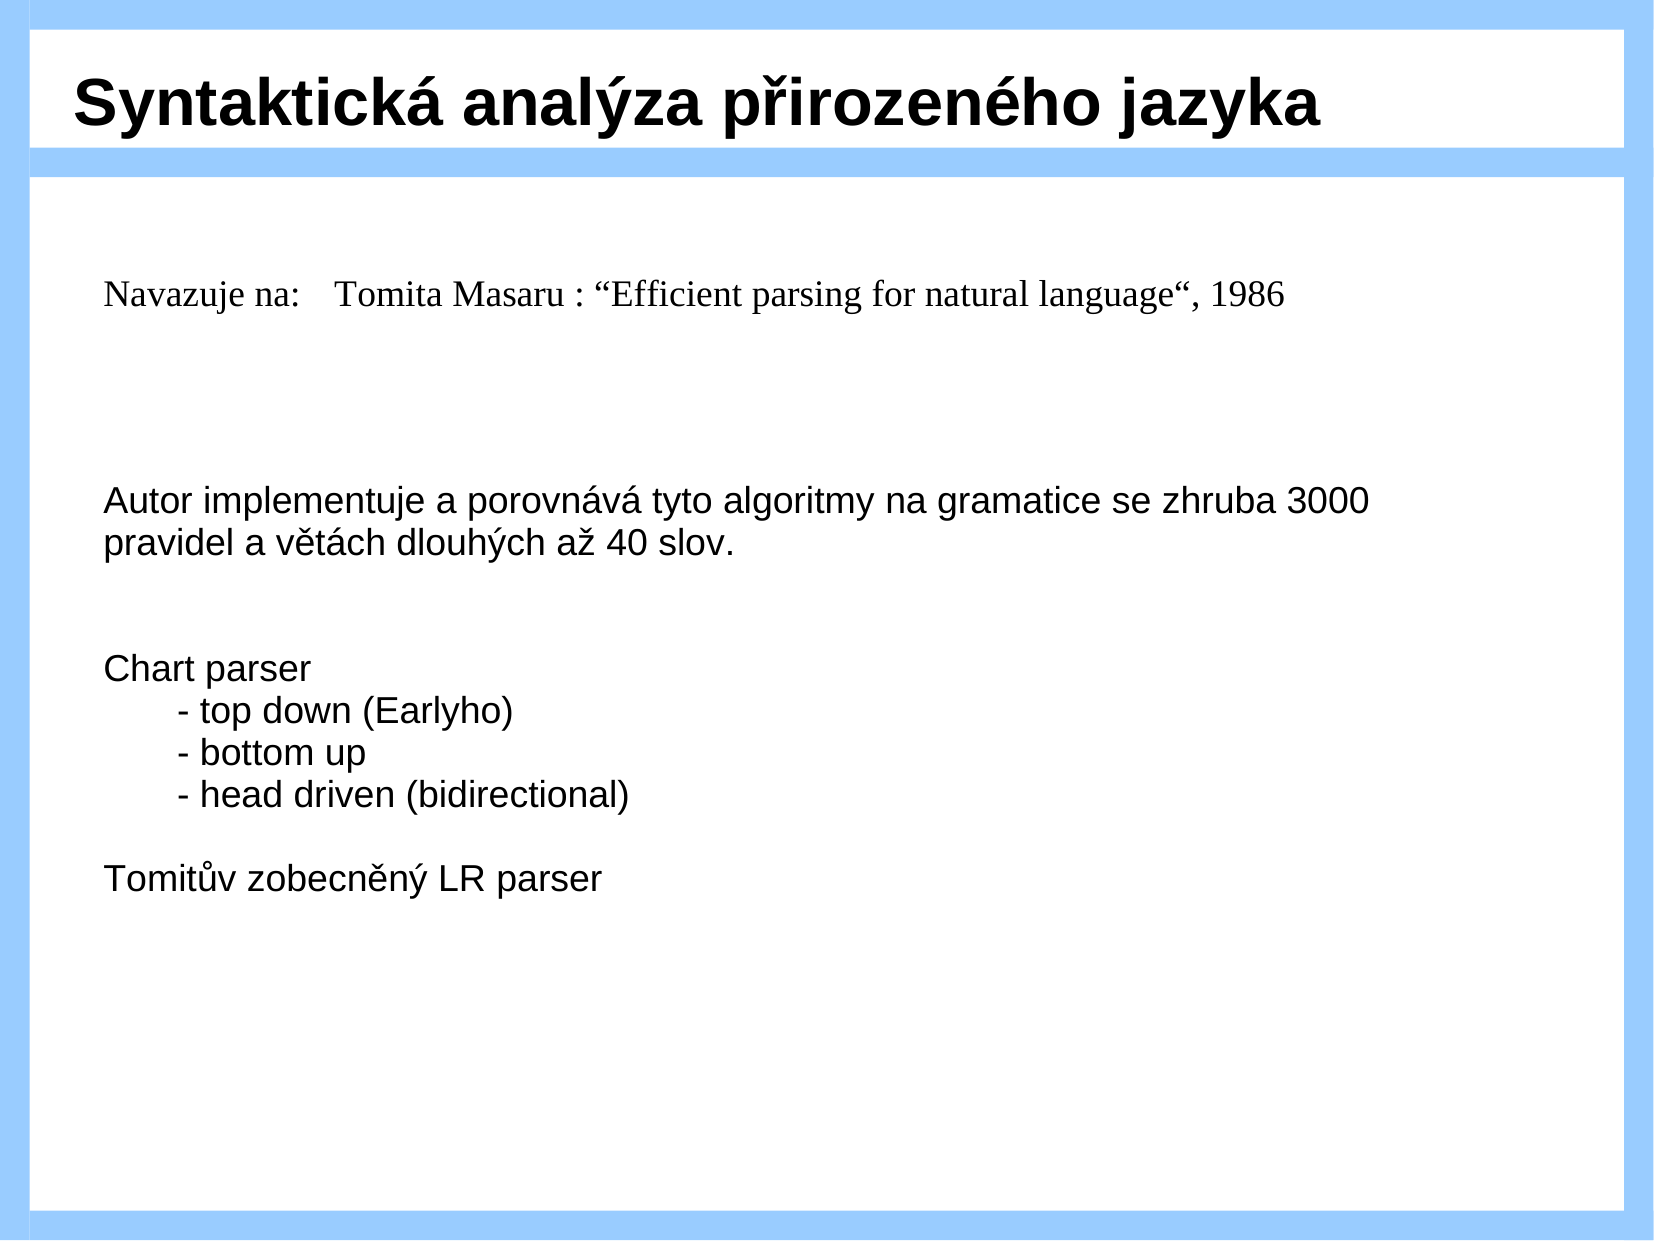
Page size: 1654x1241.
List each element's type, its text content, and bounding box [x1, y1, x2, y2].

text_box Syntaktická analýza přirozeného jazyka [59, 58, 1595, 148]
text_box Autor implementuje a porovnává tyto algoritmy na gramatice se zhruba 3000 pravidel a větách dlouhých až 40 slov. Chart parser - top down (Earlyho) - bottom up - head driven (bidirectional) Tomitův zobecněný LR parser [88, 472, 1418, 908]
text_box Navazuje na: Tomita Masaru : “Efficient parsing for natural language“, 1986 [88, 265, 1506, 366]
